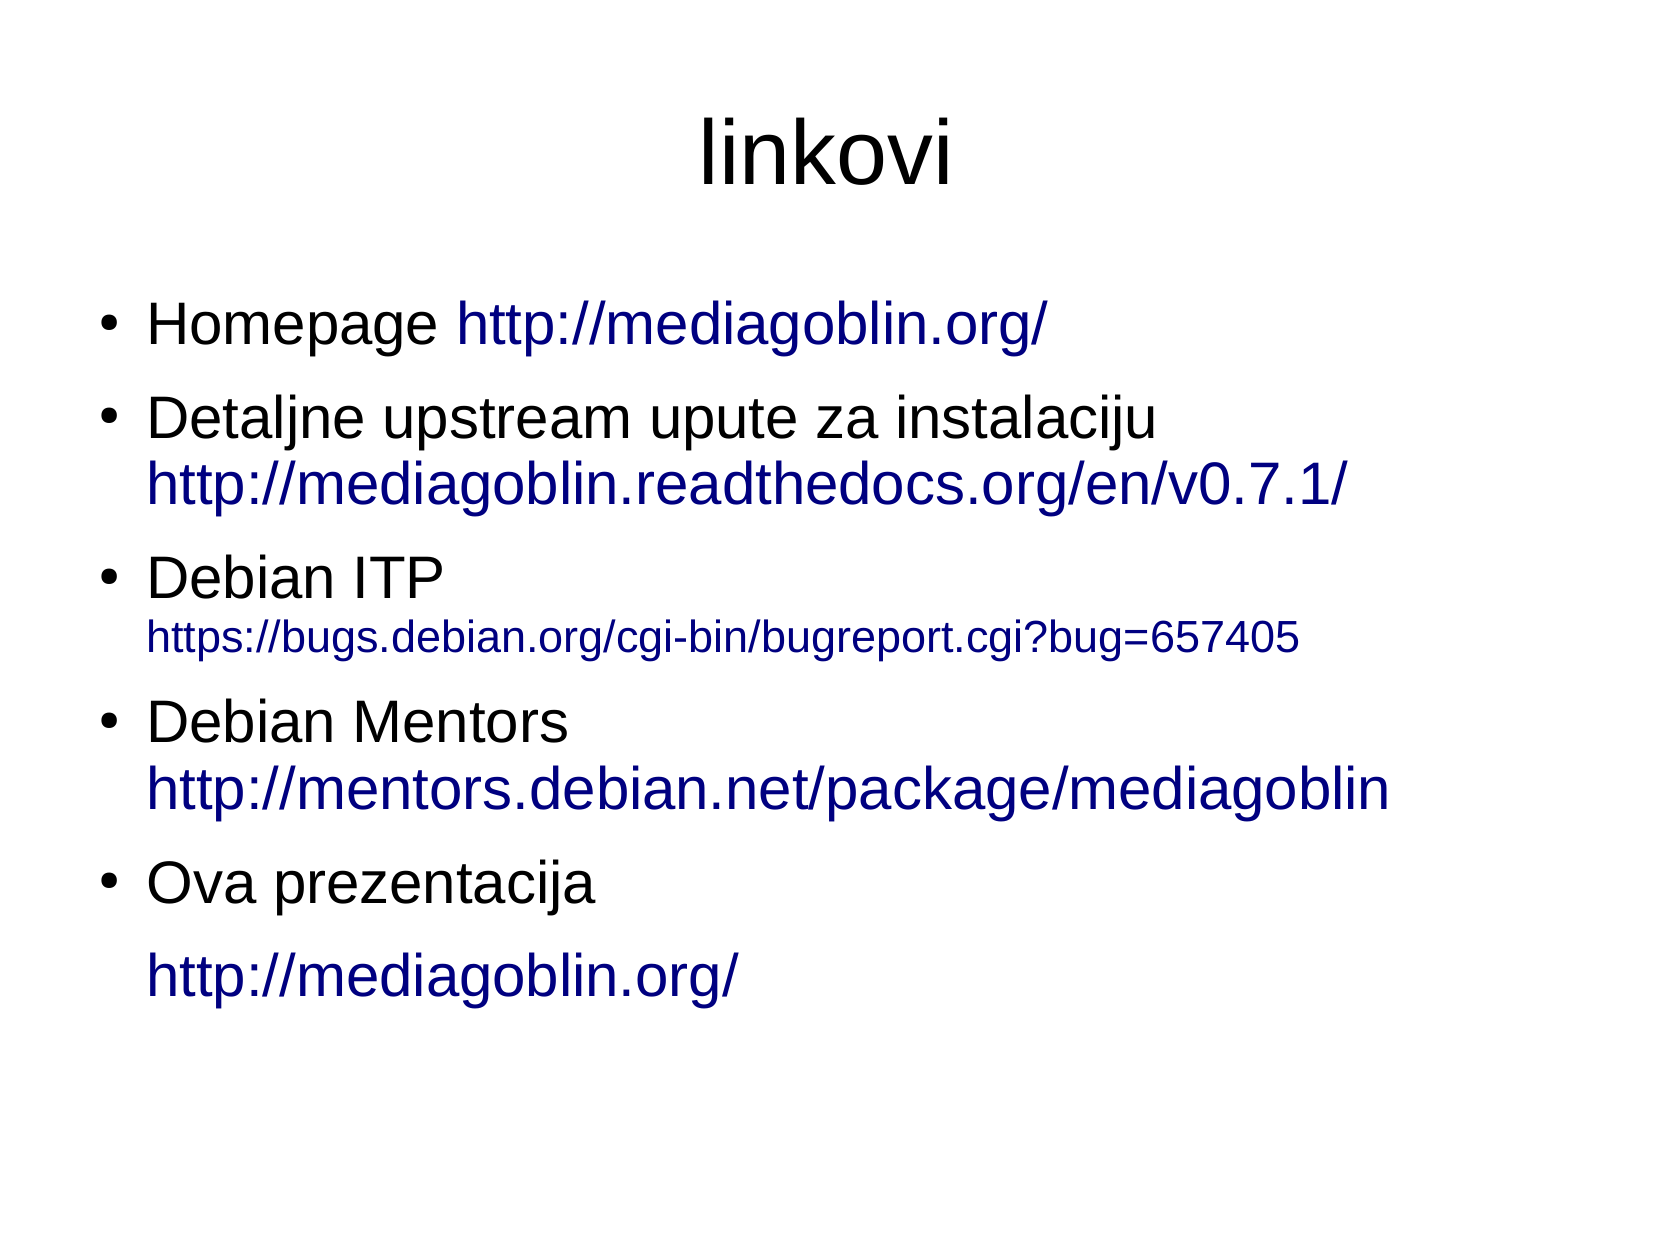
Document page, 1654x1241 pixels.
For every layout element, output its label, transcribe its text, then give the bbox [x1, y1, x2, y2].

list Homepage http://mediagoblin.org/ Detaljne upstream upute za instalaciju http://mediagoblin.readthedocs.org/en/v0.7.1/ Debian ITP https://bugs.debian.org/cgi-bin/bugreport.cgi?bug=657405 Debian Mentors http://mentors.debian.net/package/mediagoblin Ova prezentacija http://mediagoblin.org/ [82, 290, 1538, 1010]
title linkovi [82, 49, 1571, 257]
